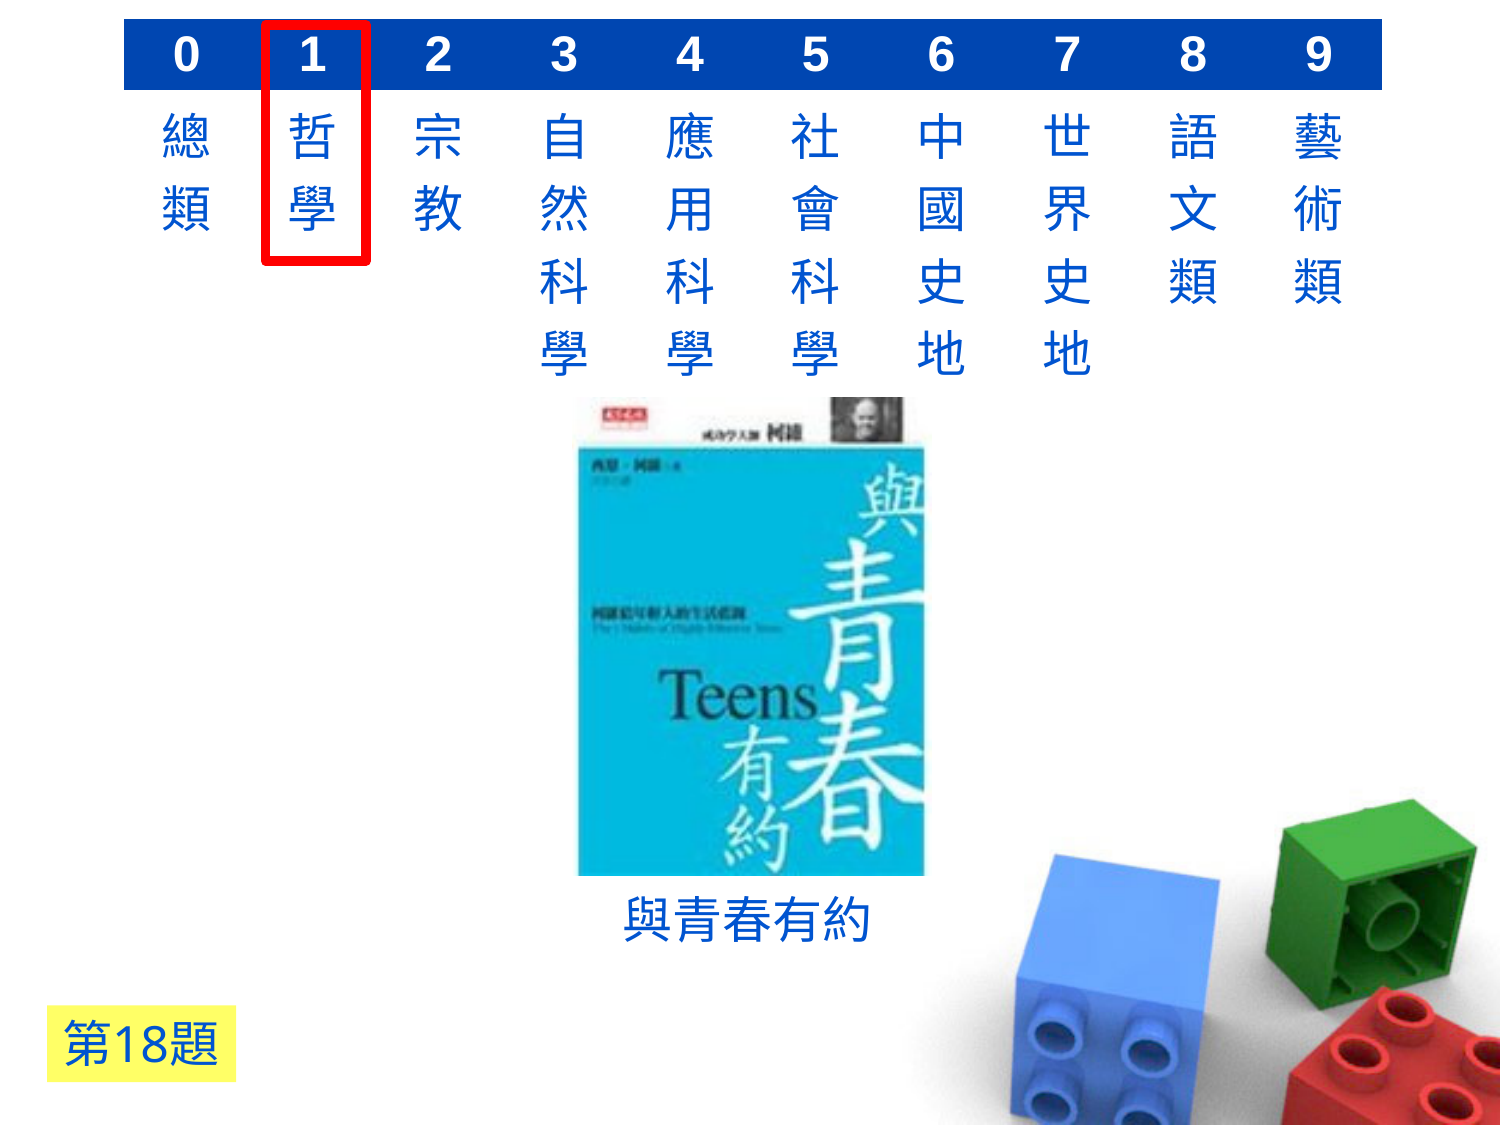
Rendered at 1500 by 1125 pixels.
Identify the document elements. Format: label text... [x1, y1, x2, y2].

text_box 第18題 [47, 1005, 237, 1083]
table_cell 中國史地 [879, 90, 1004, 395]
picture [249, 187, 1500, 1125]
table_header 1 [270, 30, 361, 90]
table_cell 哲學 [270, 90, 361, 256]
table_header 0 [124, 19, 250, 90]
table_header 9 [1256, 19, 1382, 90]
table_header 2 [376, 19, 501, 90]
table_cell 社會科學 [753, 90, 879, 395]
text_box 與青春有約 [572, 881, 922, 957]
table_cell 語文類 [1130, 90, 1256, 395]
table_cell 藝術類 [1256, 90, 1382, 395]
table_header 8 [1130, 19, 1256, 90]
table_header 6 [879, 19, 1004, 90]
table_header 3 [501, 19, 627, 90]
table_header 7 [1004, 19, 1130, 90]
table_header 1 [250, 19, 376, 90]
table_cell 世界史地 [1004, 90, 1130, 395]
table_cell 宗教 [376, 90, 501, 395]
table_cell 自然科學 [501, 90, 627, 395]
table_cell 哲學 [250, 90, 376, 395]
table_header 5 [753, 19, 879, 90]
table_cell 應用科學 [627, 90, 753, 395]
table_header 4 [627, 19, 753, 90]
table_cell 總類 [124, 90, 250, 395]
